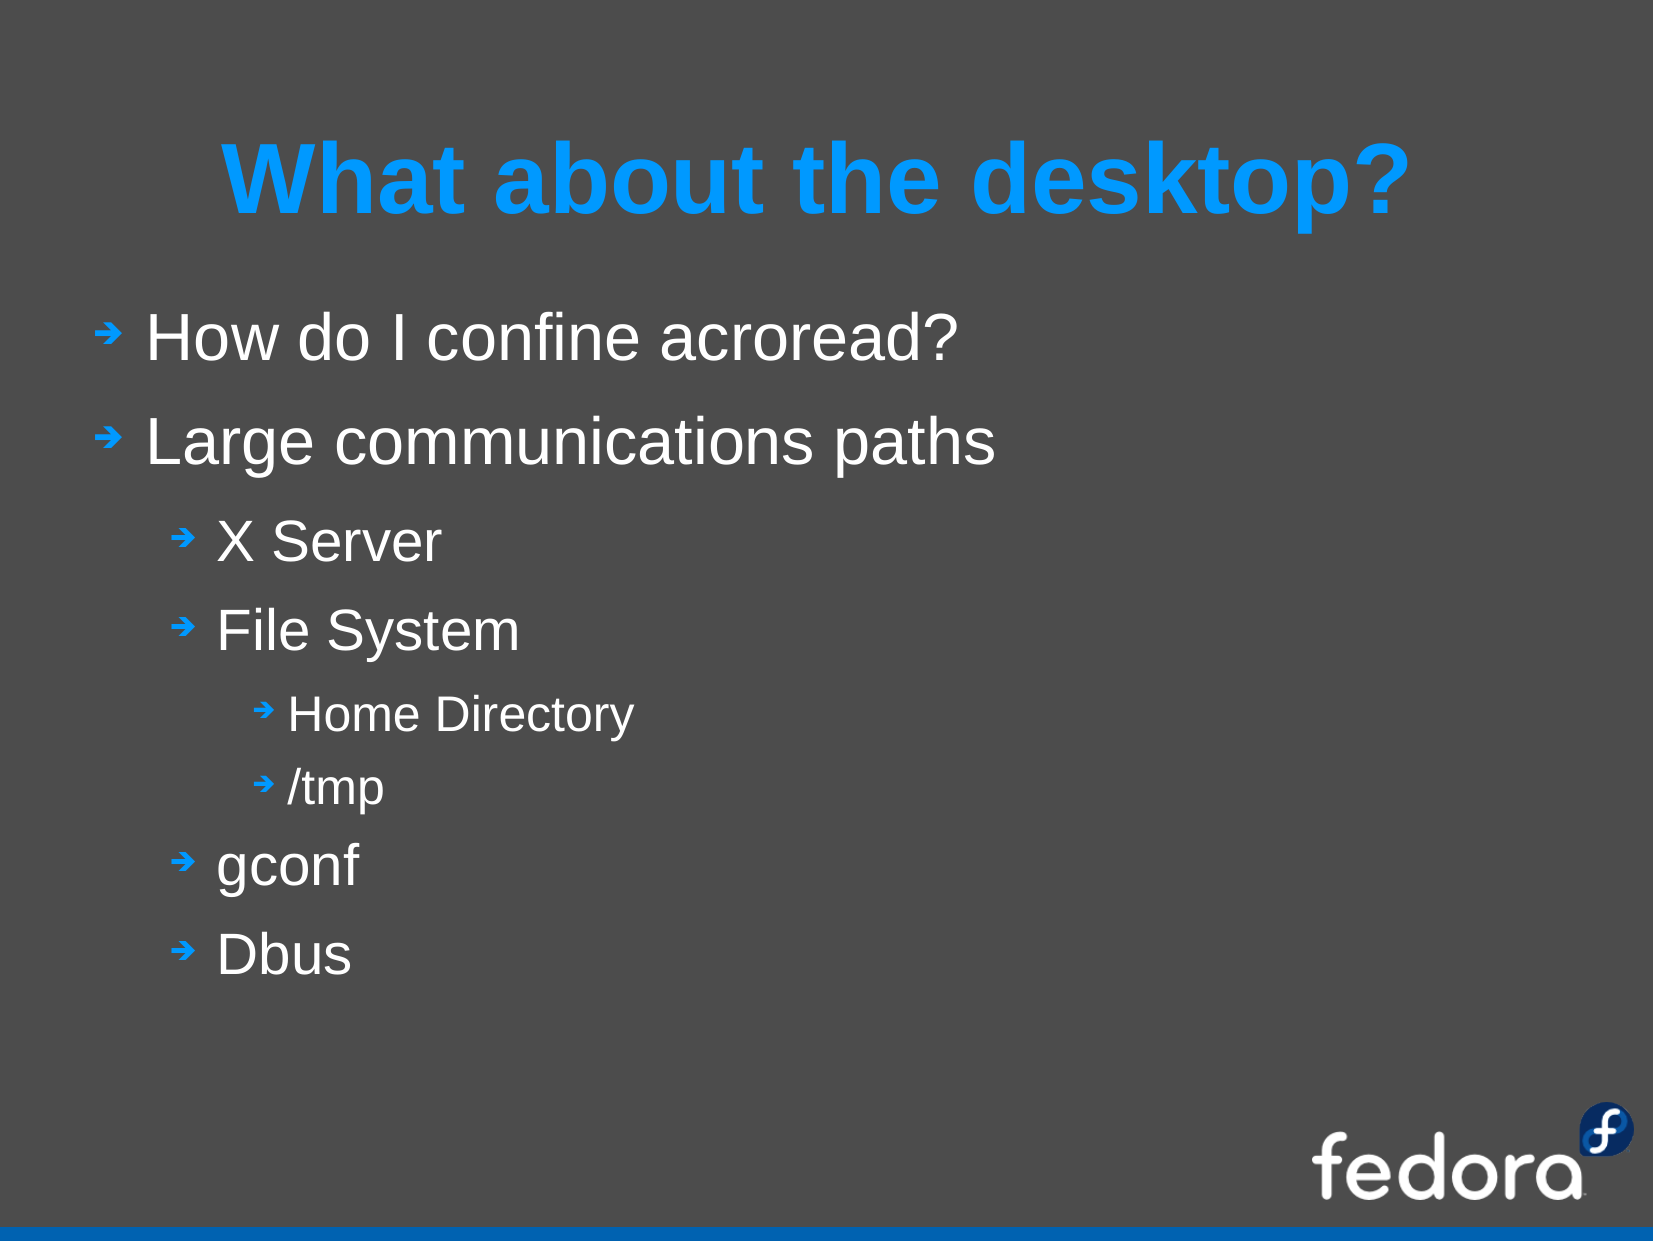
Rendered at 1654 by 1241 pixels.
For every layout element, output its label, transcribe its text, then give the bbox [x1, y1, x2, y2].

title What about the desktop? [112, 75, 1524, 283]
picture [1312, 1102, 1634, 1200]
list How do I confine acroread? Large communications paths X Server File System Home Directory /tmp gconf Dbus [74, 300, 1575, 1082]
